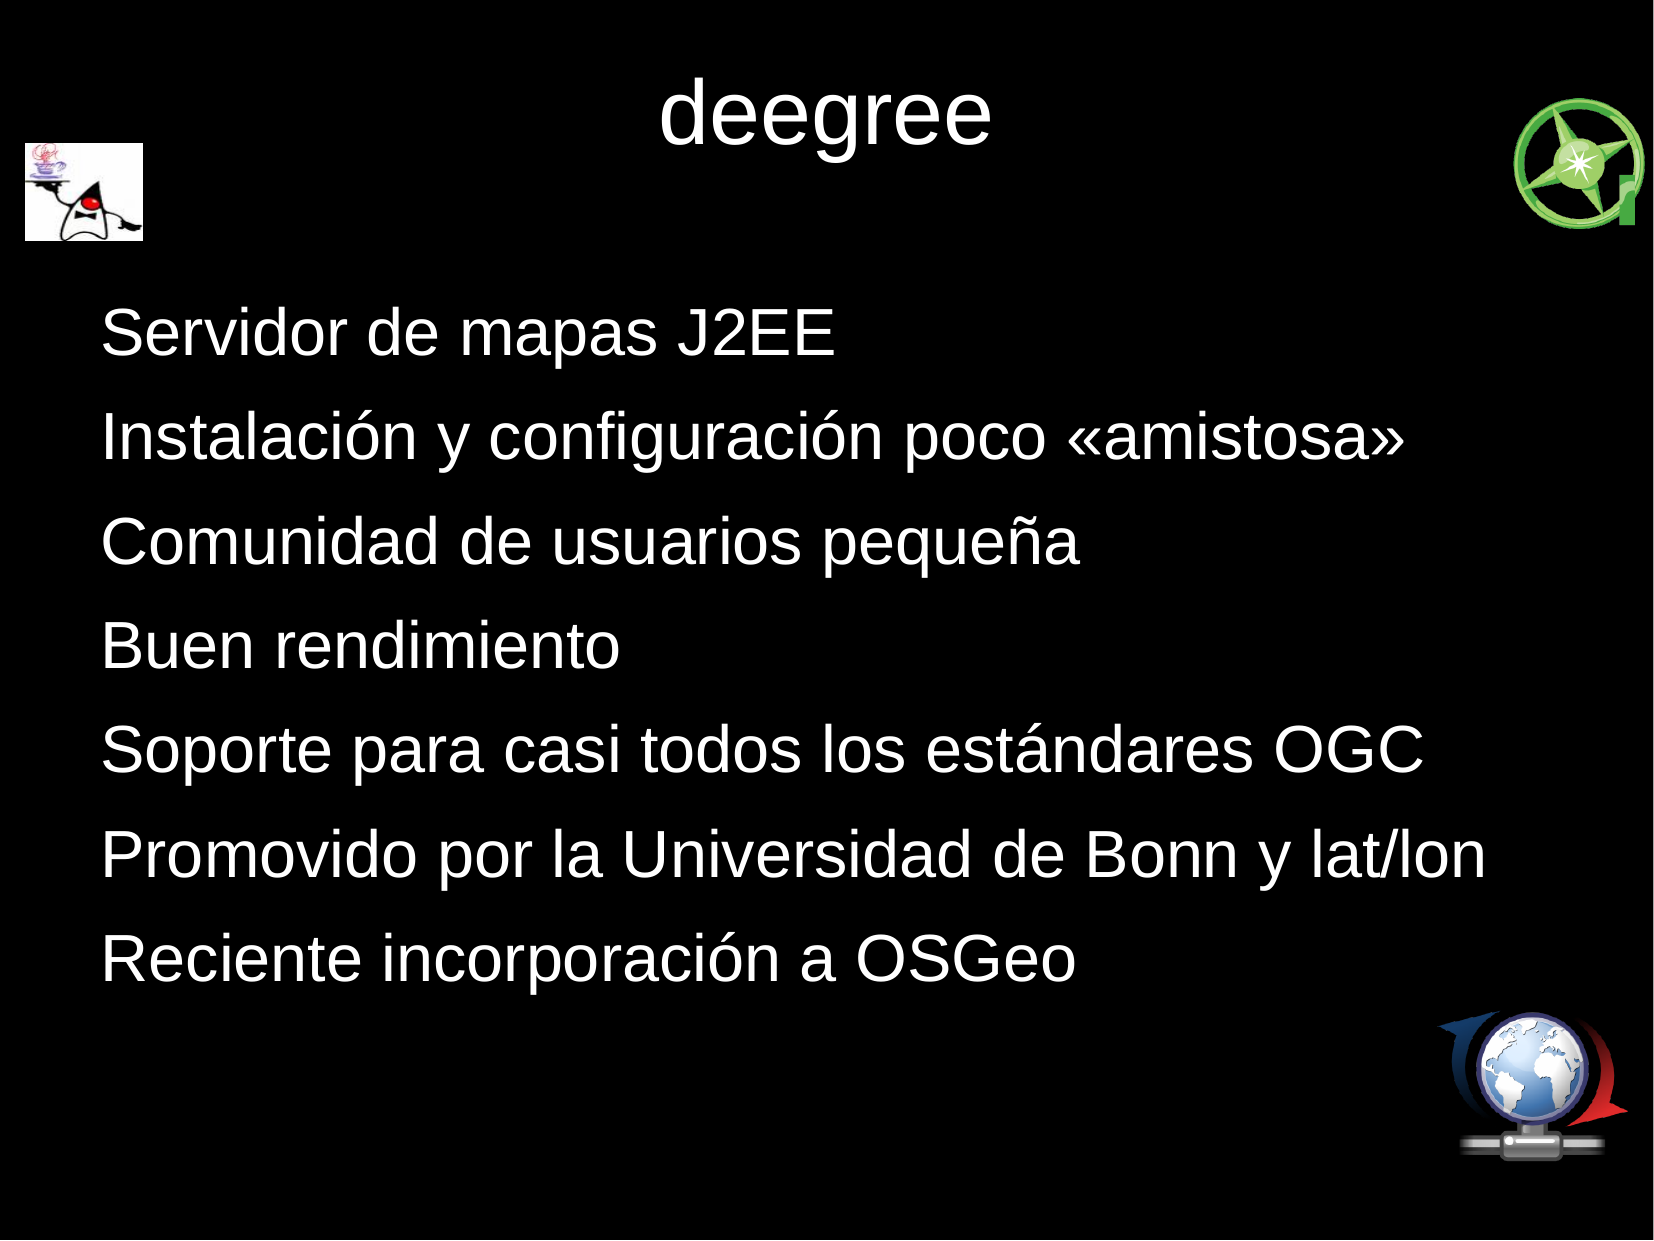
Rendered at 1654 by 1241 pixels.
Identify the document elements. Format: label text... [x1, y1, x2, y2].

picture [1513, 98, 1645, 229]
list Servidor de mapas J2EE Instalación y configuración poco «amistosa» Comunidad de usuarios pequeña Buen rendimiento Soporte para casi todos los estándares OGC Promovido por la Universidad de Bonn y lat/lon Reciente incorporación a OSGeo [82, 295, 1571, 996]
picture [1437, 1008, 1628, 1172]
picture [25, 143, 143, 241]
title deegree [82, 49, 1571, 178]
